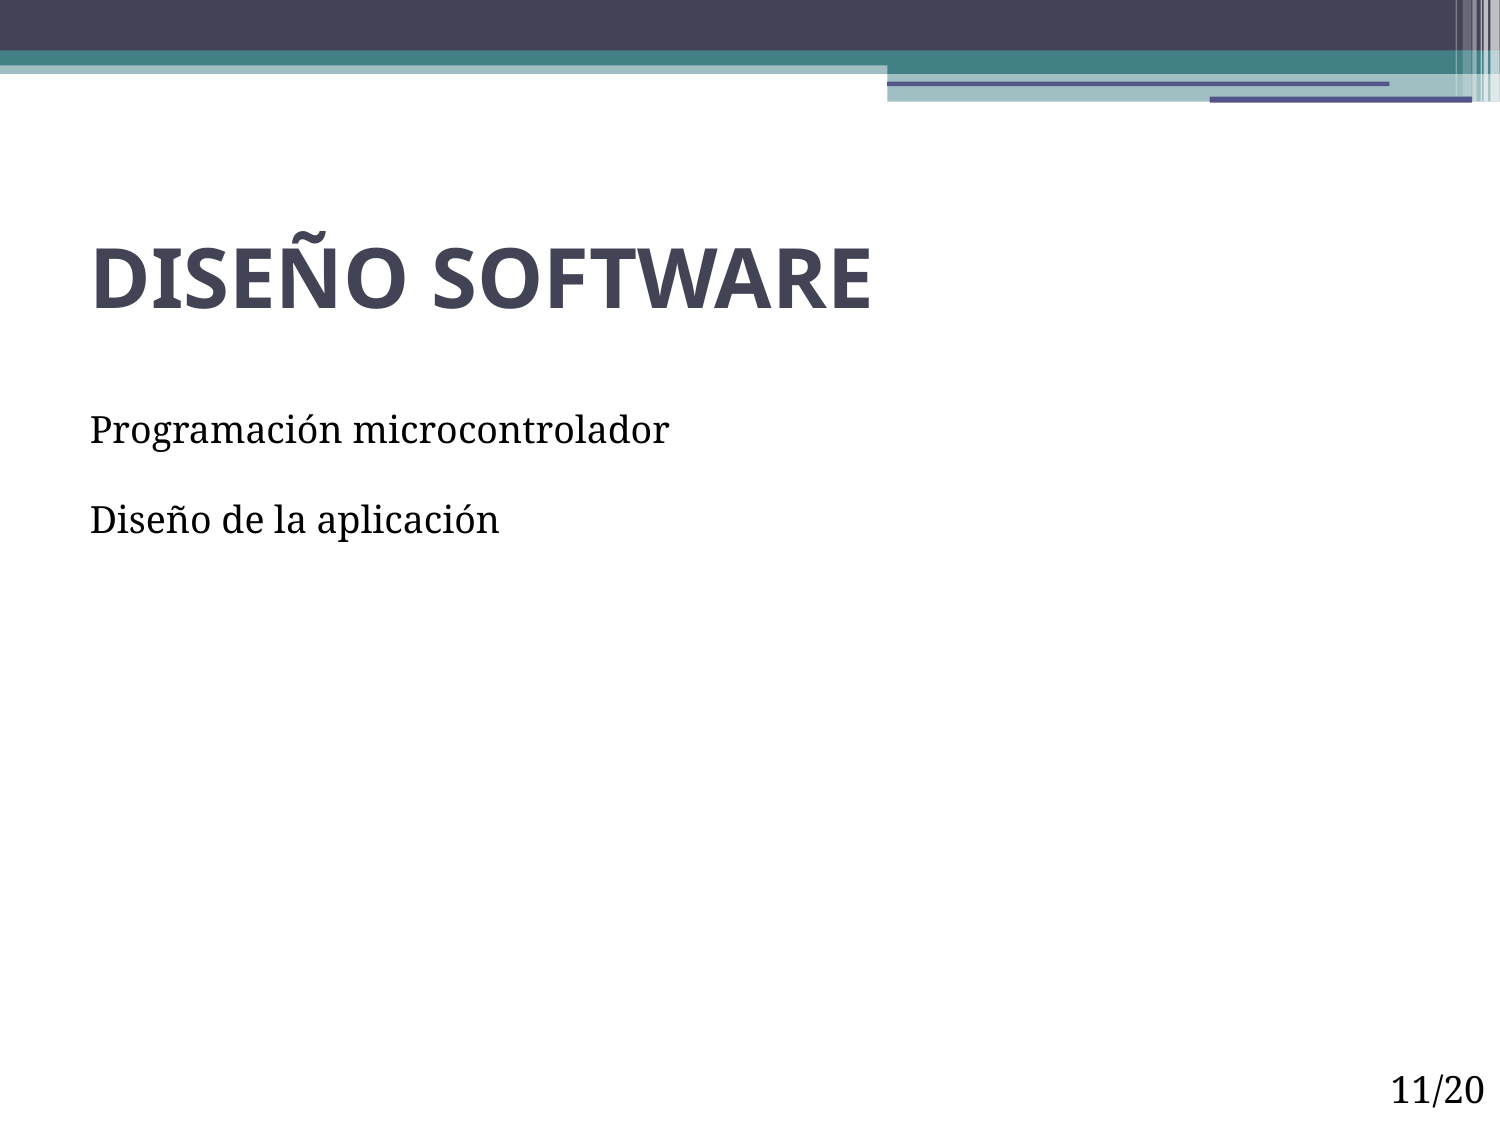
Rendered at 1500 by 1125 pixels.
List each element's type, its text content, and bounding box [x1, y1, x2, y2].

slide_number <number>/20 [1374, 1065, 1500, 1125]
list Programación microcontrolador Diseño de la aplicación [75, 398, 1425, 1079]
title DISEÑO SOFTWARE [75, 187, 1425, 363]
